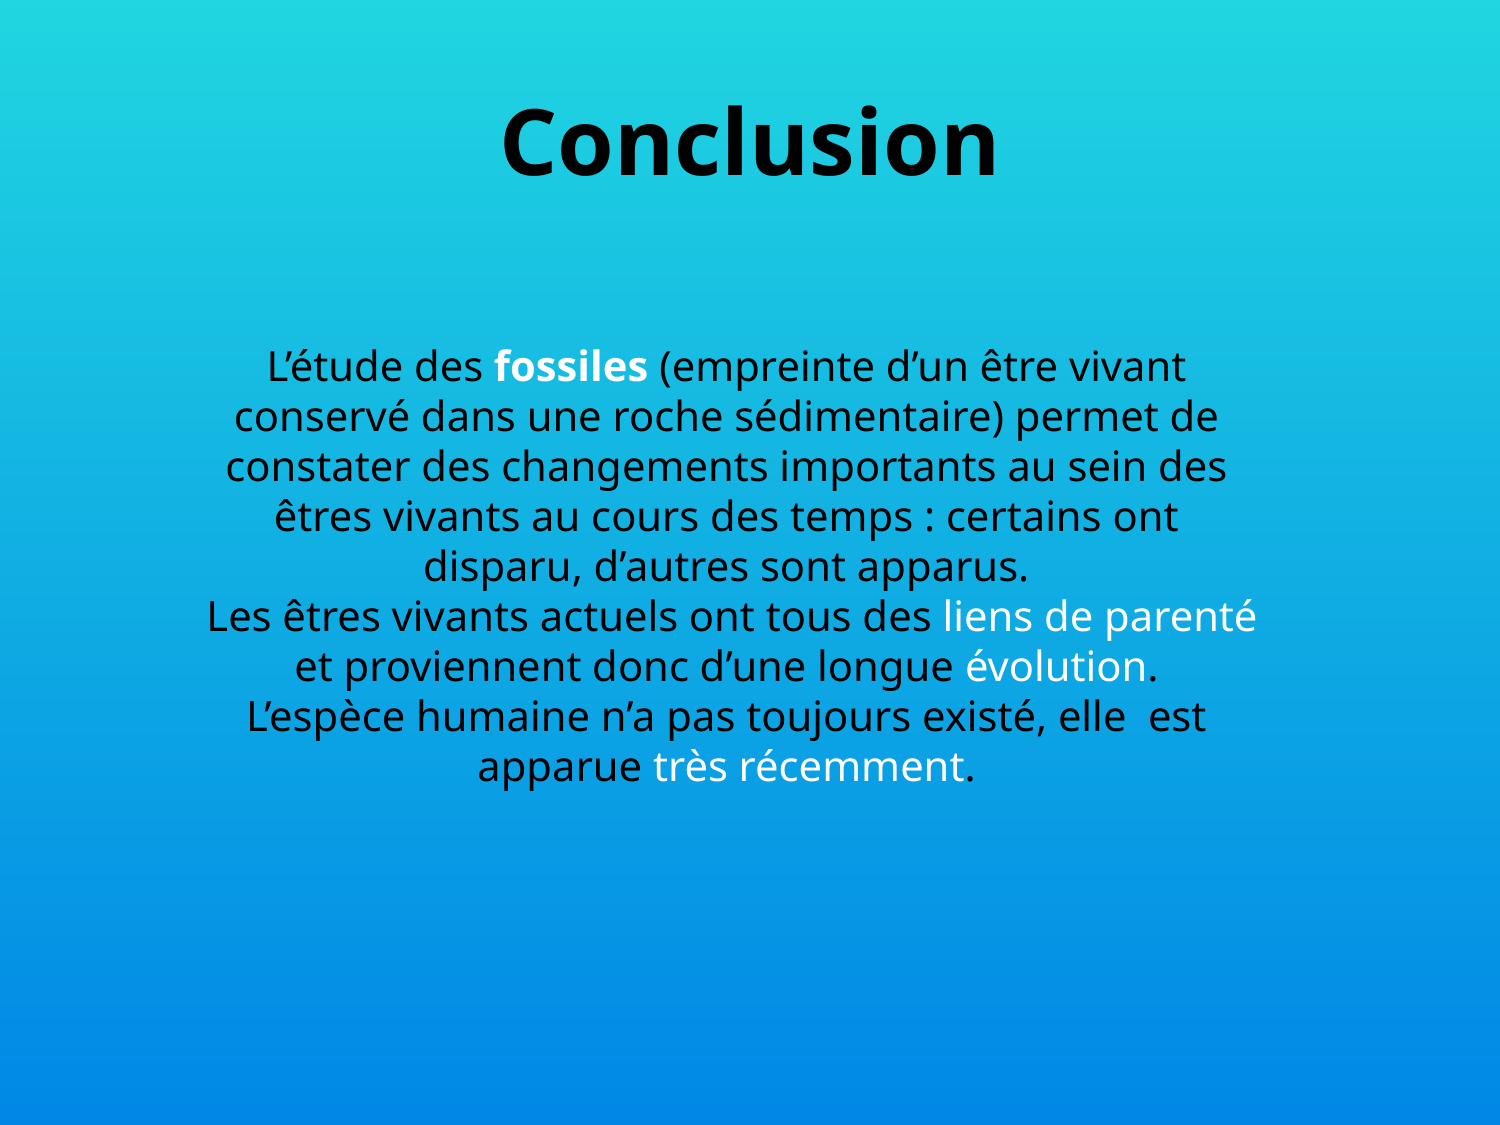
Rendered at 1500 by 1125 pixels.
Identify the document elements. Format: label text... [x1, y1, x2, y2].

text_box L’étude des fossiles (empreinte d’un être vivant conservé dans une roche sédimentaire) permet de constater des changements importants au sein des êtres vivants au cours des temps : certains ont disparu, d’autres sont apparus. Les êtres vivants actuels ont tous des liens de parenté et proviennent donc d’une longue évolution. L’espèce humaine n’a pas toujours existé, elle est apparue très récemment. [175, 331, 1278, 798]
title Conclusion [75, 45, 1425, 233]
